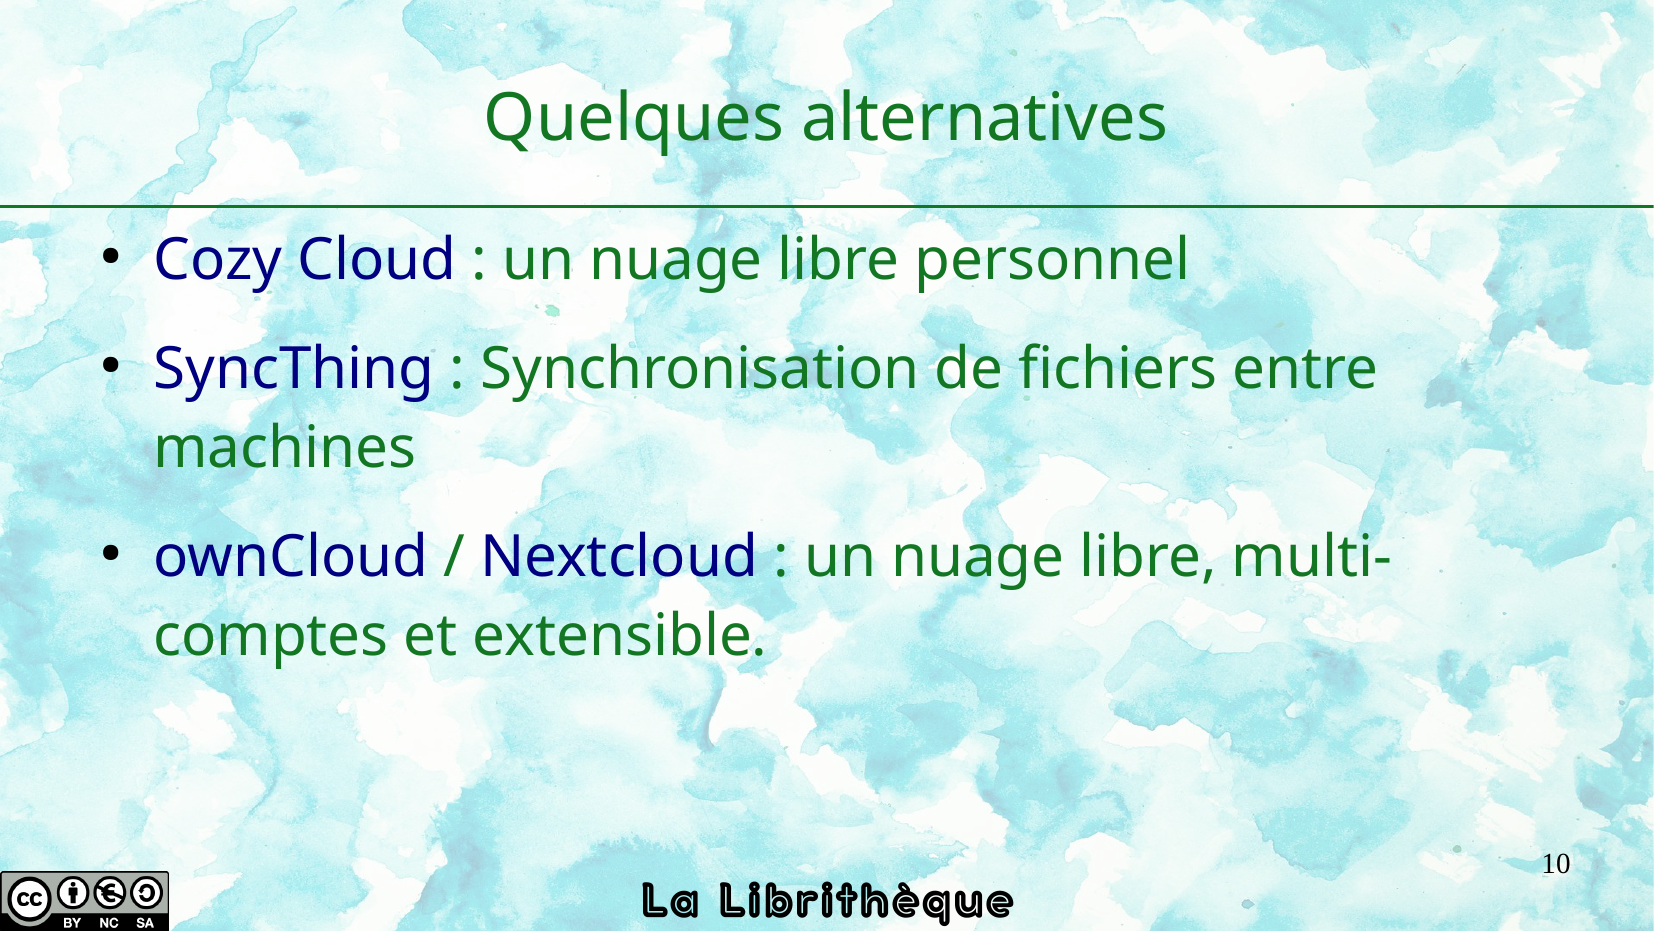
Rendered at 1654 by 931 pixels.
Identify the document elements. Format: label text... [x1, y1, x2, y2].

title Quelques alternatives [82, 37, 1571, 193]
picture [0, 871, 169, 931]
list Cozy Cloud : un nuage libre personnel SyncThing : Synchronisation de fichiers entre machines ownCloud / Nextcloud : un nuage libre, multi-comptes et extensible. [82, 217, 1571, 827]
picture [628, 827, 1026, 931]
